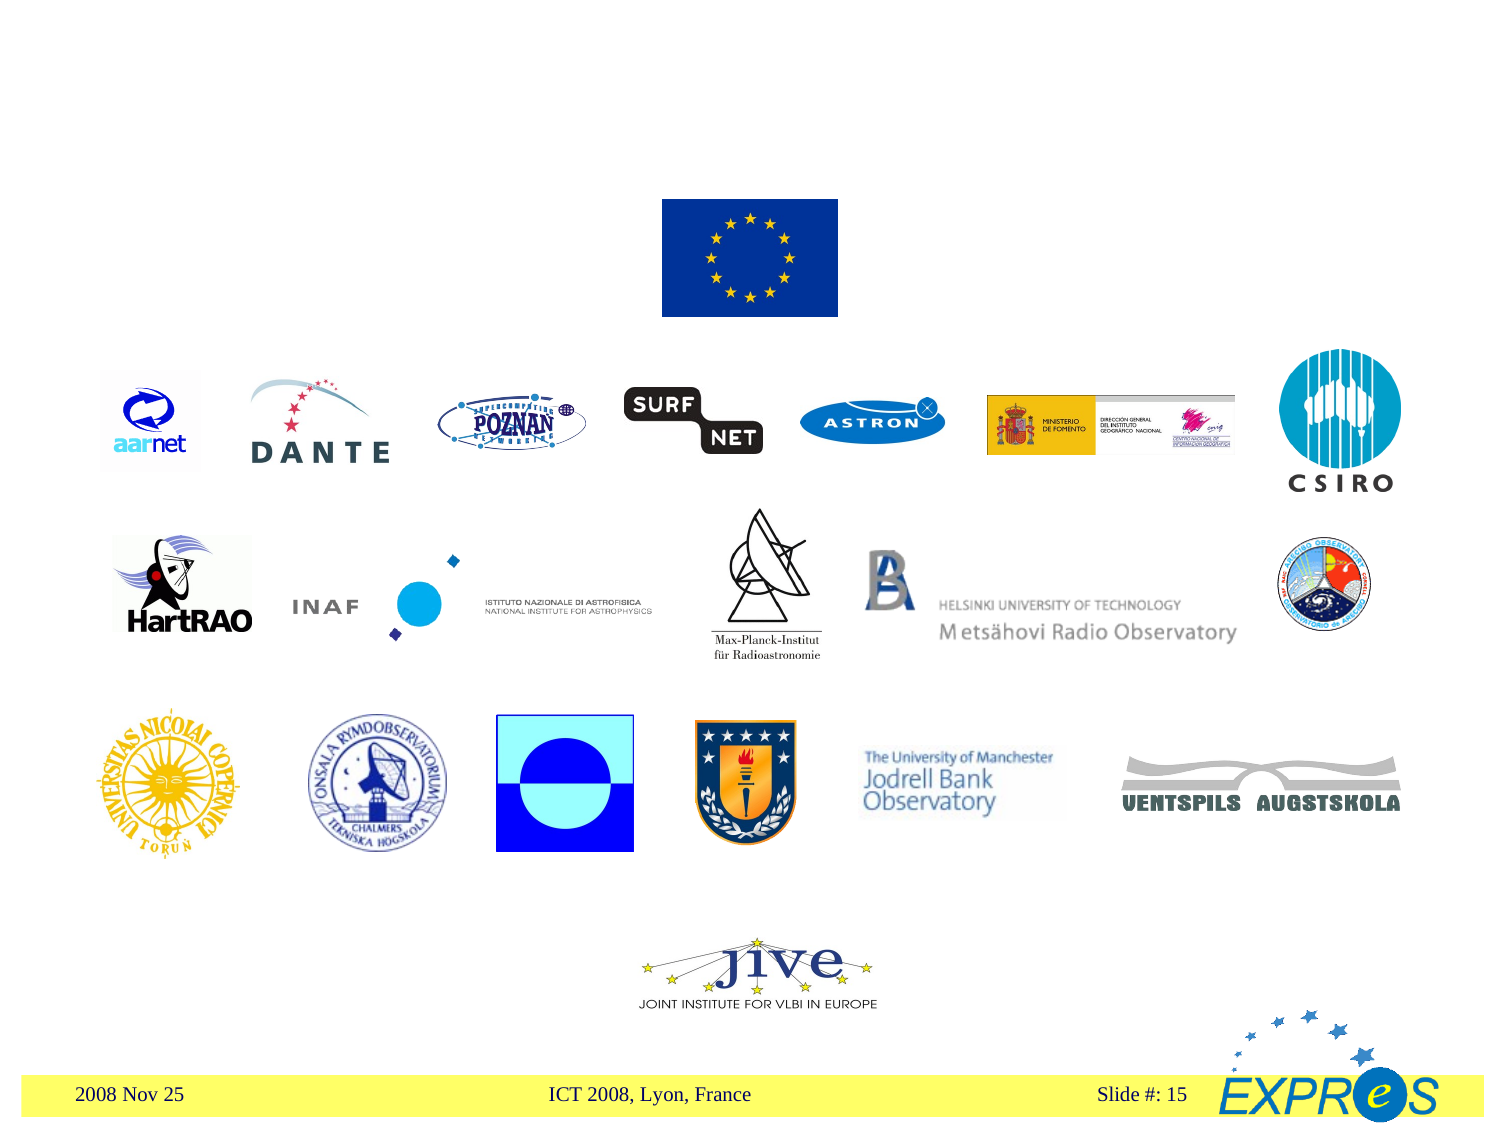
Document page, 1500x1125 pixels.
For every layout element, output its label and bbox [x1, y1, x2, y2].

picture [862, 536, 1239, 646]
picture [711, 508, 822, 659]
picture [496, 714, 634, 852]
picture [287, 548, 656, 646]
picture [695, 720, 797, 847]
picture [437, 391, 586, 450]
picture [21, 937, 1500, 1125]
picture [1121, 756, 1401, 811]
picture [987, 395, 1235, 455]
picture [99, 370, 201, 472]
picture [1274, 532, 1375, 634]
picture [624, 387, 763, 454]
picture [662, 199, 838, 317]
picture [858, 745, 1067, 821]
picture [308, 714, 447, 852]
picture [1279, 349, 1401, 492]
picture [249, 376, 390, 465]
picture [96, 708, 240, 859]
picture [112, 535, 252, 632]
picture [800, 397, 946, 445]
